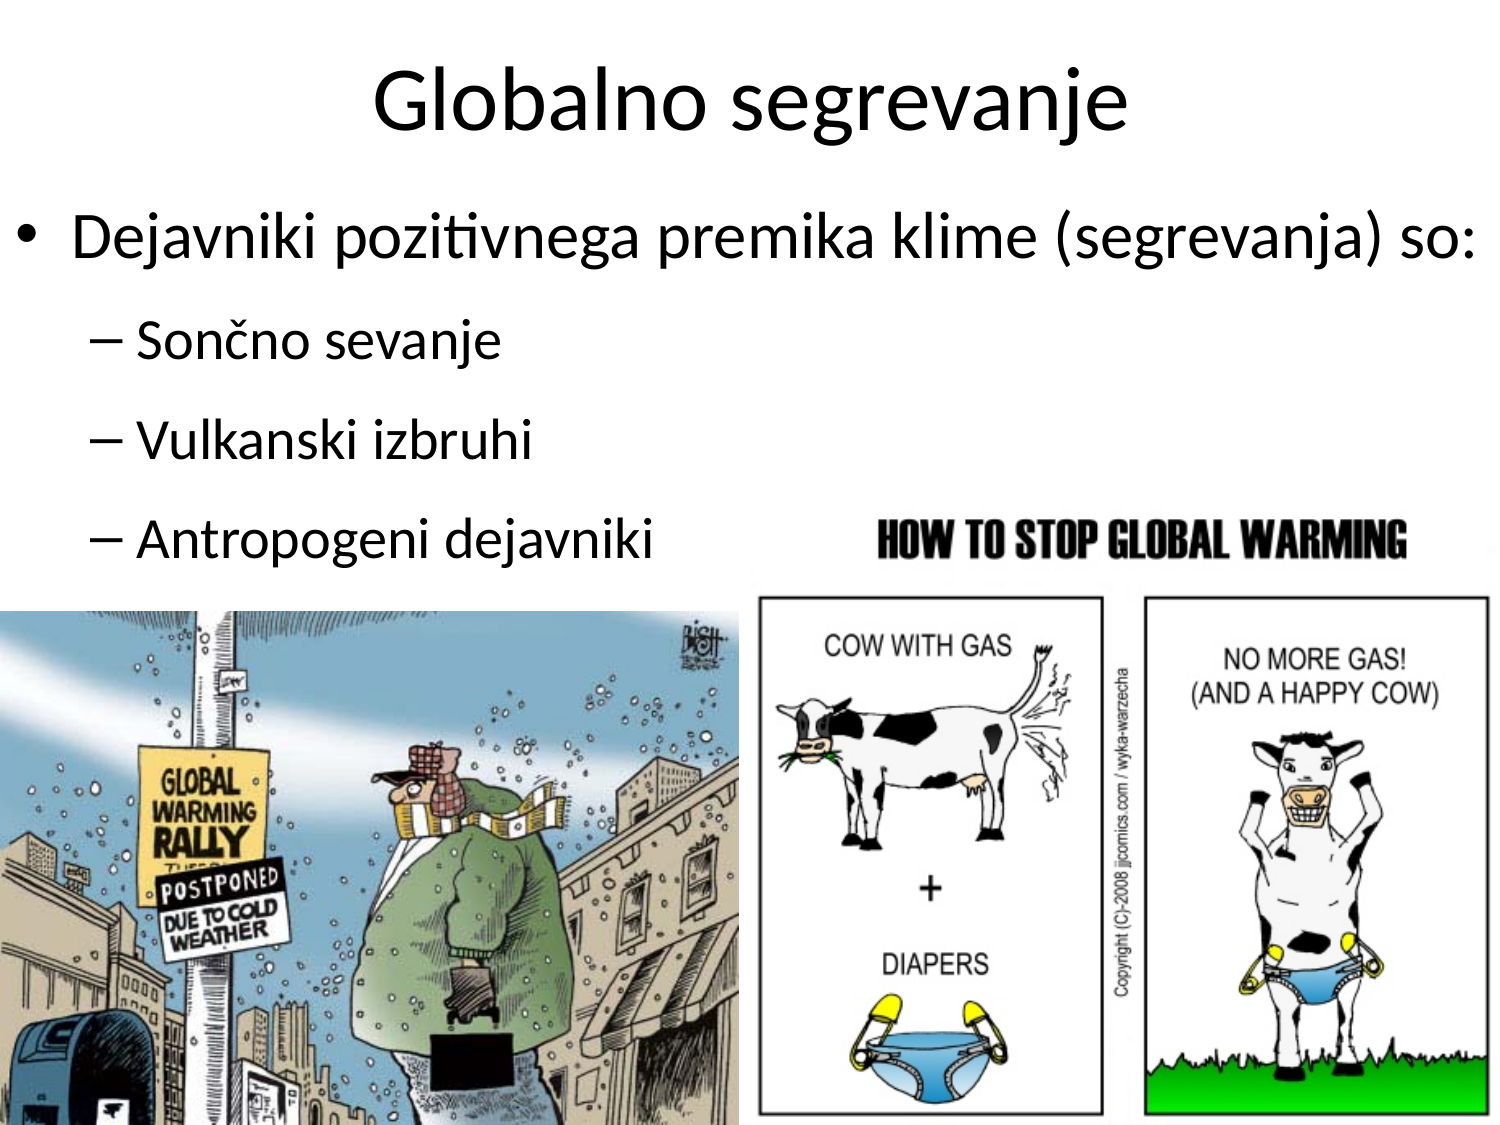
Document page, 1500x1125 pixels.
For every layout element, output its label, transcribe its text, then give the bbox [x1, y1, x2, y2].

picture [0, 611, 739, 1125]
picture [750, 481, 1500, 1125]
title Globalno segrevanje [76, 0, 1427, 184]
list Dejavniki pozitivnega premika klime (segrevanja) so: Sončno sevanje Vulkanski izbruhi Antropogeni dejavniki [0, 184, 1500, 1125]
